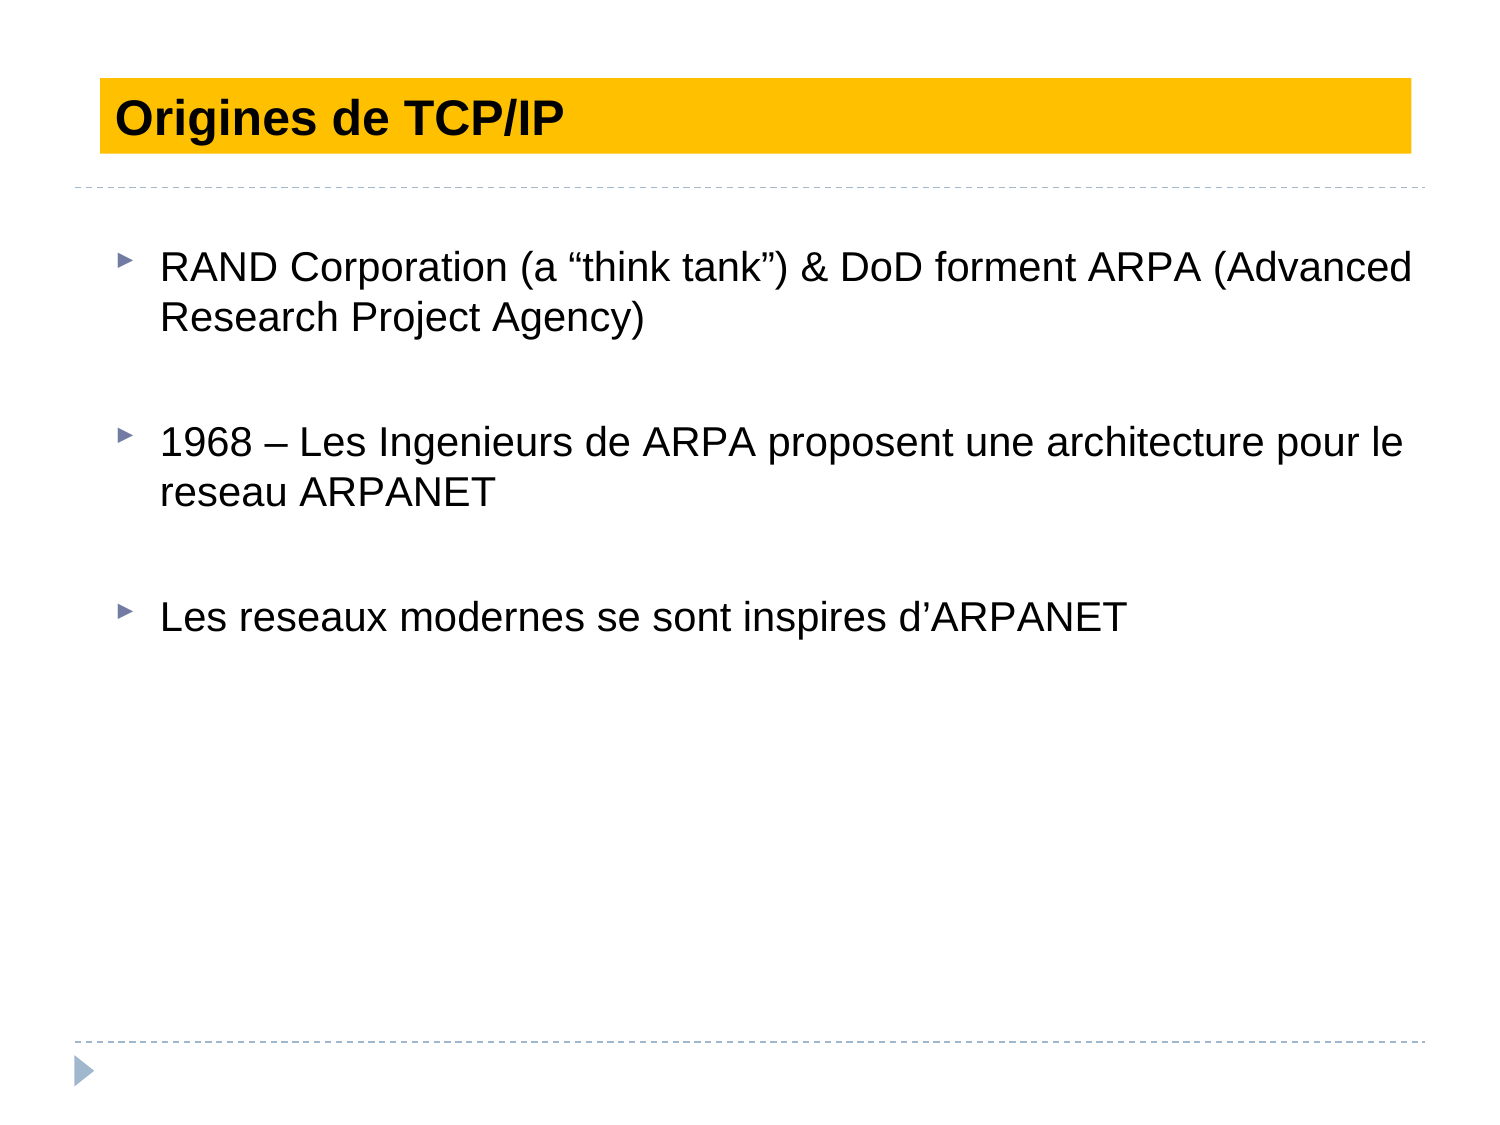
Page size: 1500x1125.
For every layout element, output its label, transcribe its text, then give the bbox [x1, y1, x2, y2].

text_box Origines de TCP/IP [100, 78, 1412, 154]
list RAND Corporation (a “think tank”) & DoD forment ARPA (Advanced Research Project Agency)‏ 1968 – Les Ingenieurs de ARPA proposent une architecture pour le reseau ARPANET Les reseaux modernes se sont inspires d’ARPANET [100, 231, 1451, 975]
